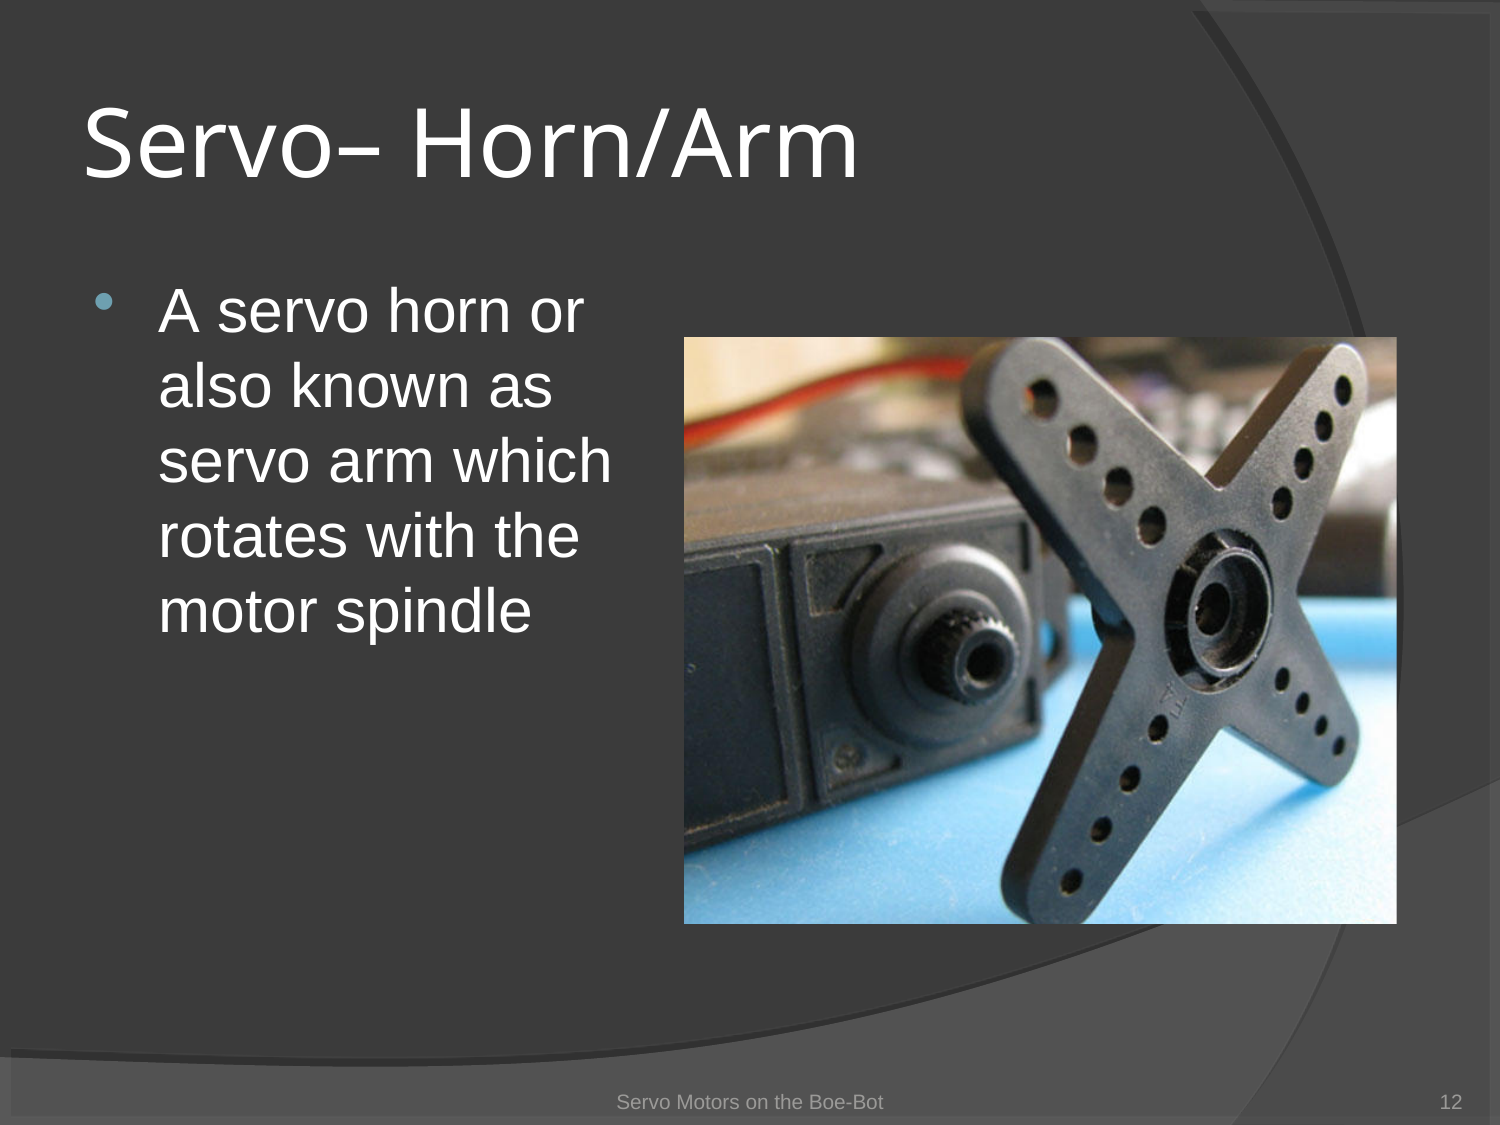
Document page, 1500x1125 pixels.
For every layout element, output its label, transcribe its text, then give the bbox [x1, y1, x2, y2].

text_box <number> [1337, 1053, 1463, 1114]
picture [684, 337, 1397, 924]
list A servo horn or also known as servo arm which rotates with the motor spindle [74, 262, 650, 1006]
text_box Servo Motors on the Boe-Bot [512, 1053, 988, 1114]
title Servo– Horn/Arm [74, 45, 1300, 233]
